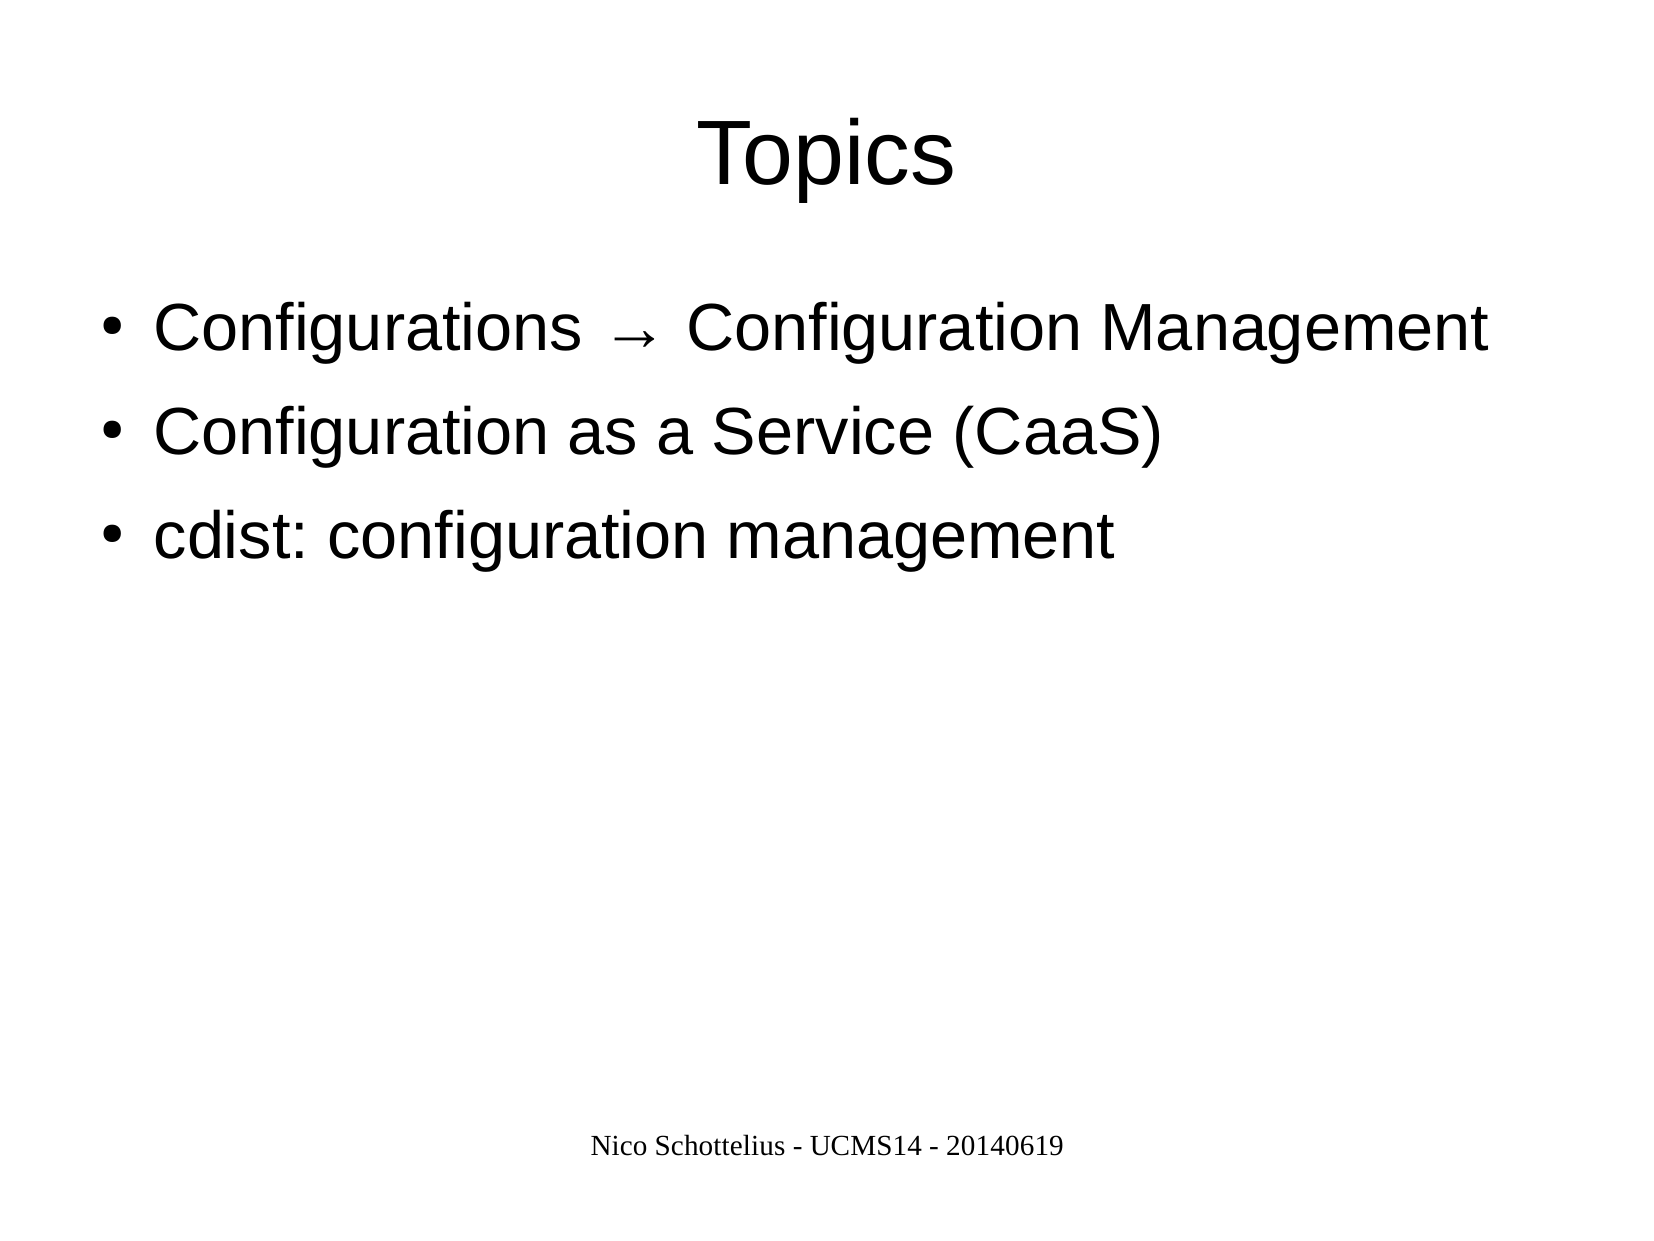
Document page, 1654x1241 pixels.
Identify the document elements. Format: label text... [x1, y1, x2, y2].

title Topics [82, 49, 1571, 257]
list Configurations → Configuration Management Configuration as a Service (CaaS) cdist: configuration management [82, 290, 1538, 1010]
